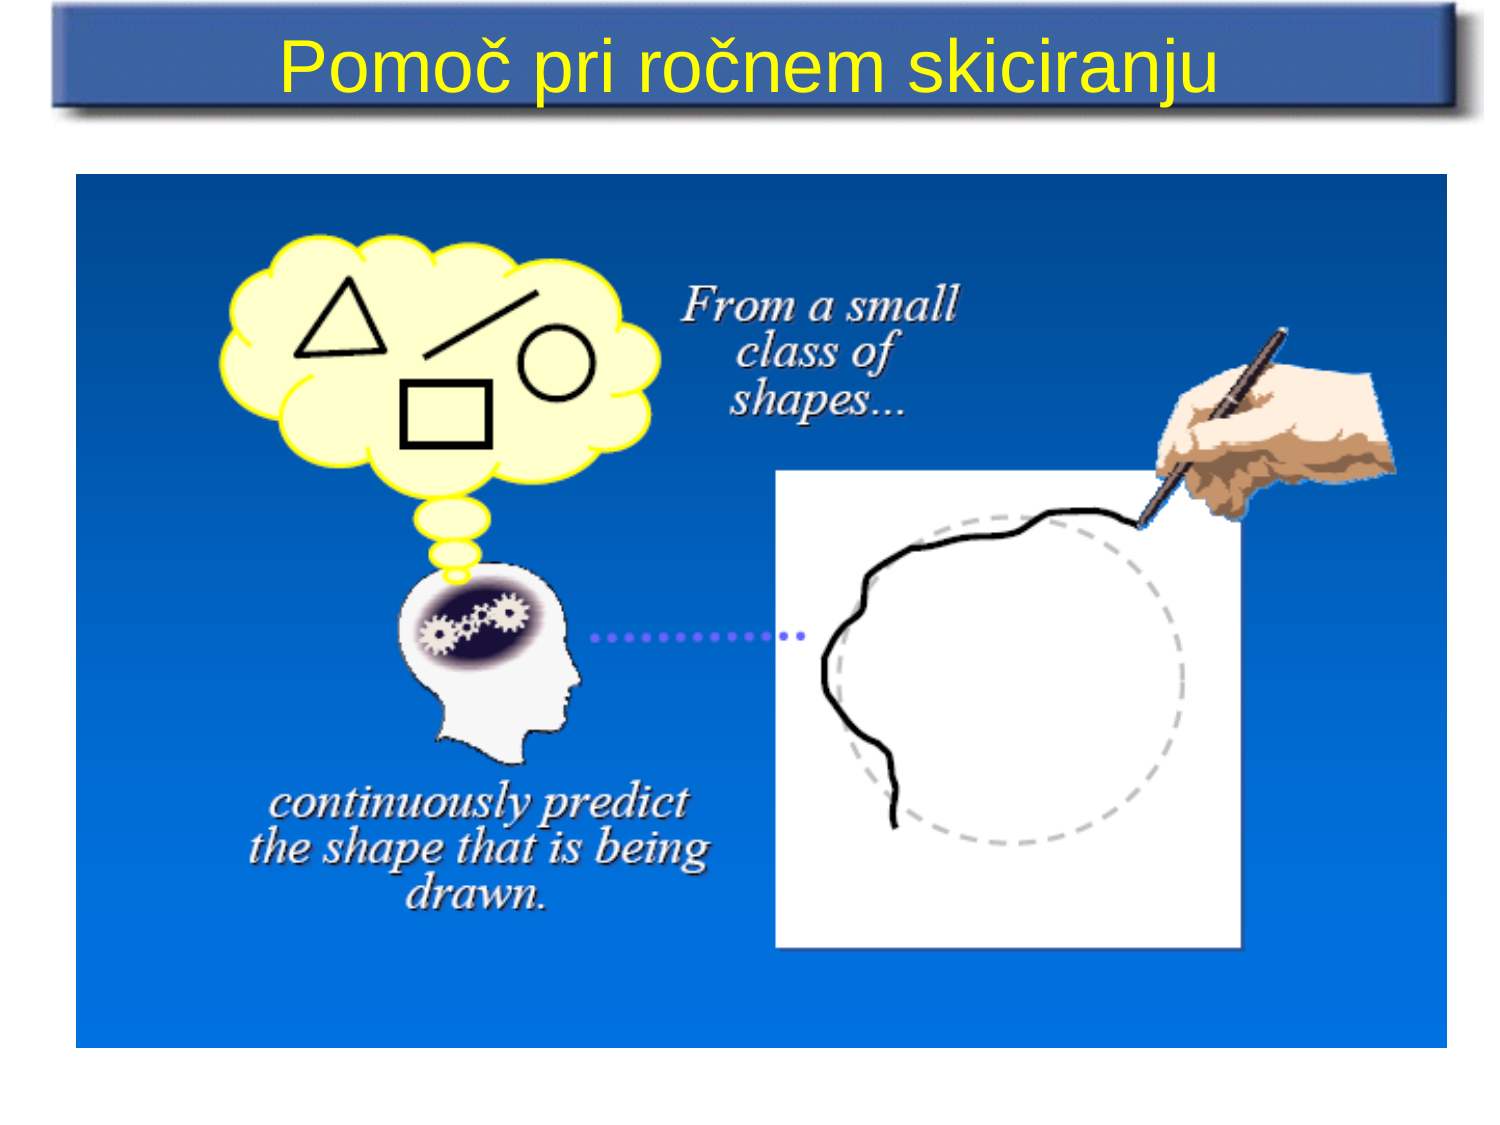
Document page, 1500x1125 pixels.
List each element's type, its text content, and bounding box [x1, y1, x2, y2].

picture [76, 174, 1447, 1048]
title Pomoč pri ročnem skiciranju [75, 0, 1426, 126]
picture [50, 0, 1484, 127]
